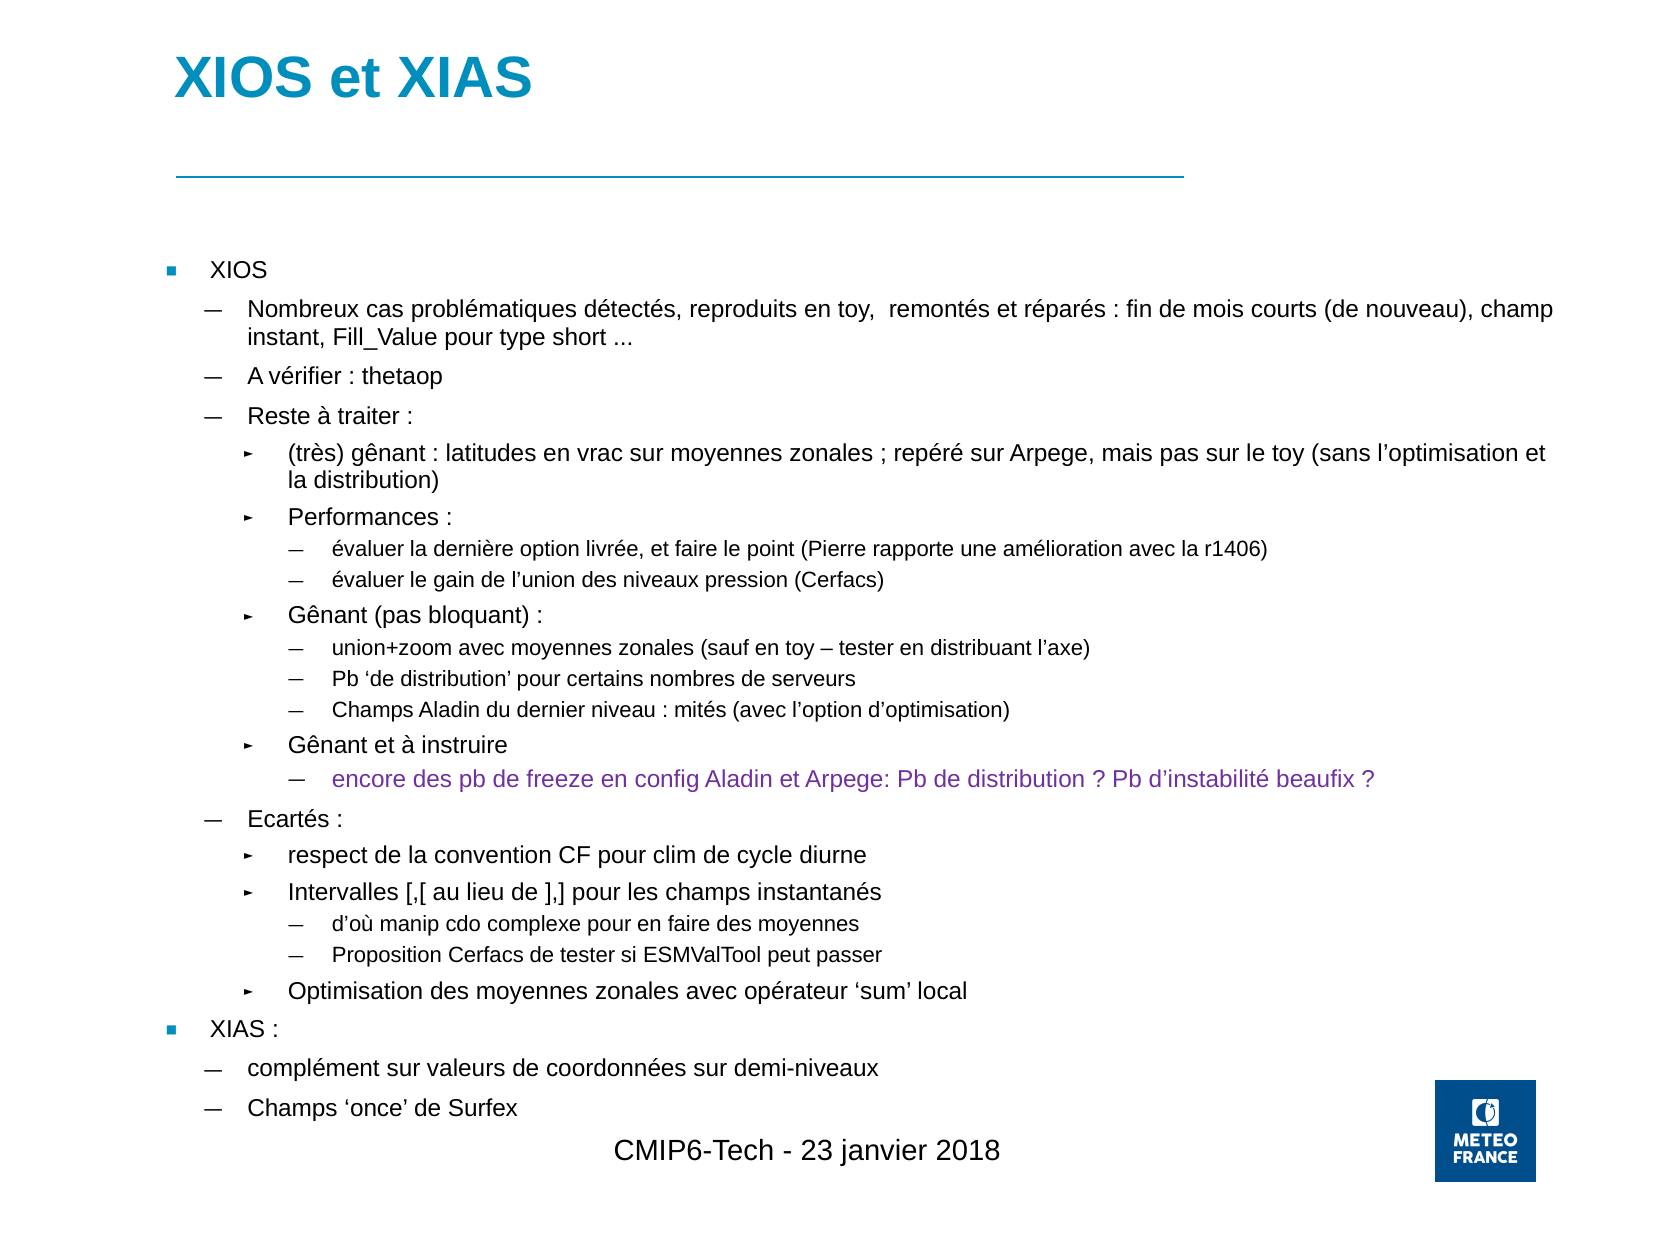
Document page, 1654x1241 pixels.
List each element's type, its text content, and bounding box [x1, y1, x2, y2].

title XIOS et XIAS [174, 0, 1654, 156]
list XIOS Nombreux cas problématiques détectés, reproduits en toy, remontés et réparés : fin de mois courts (de nouveau), champ instant, Fill_Value pour type short ... A vérifier : thetaop Reste à traiter : (très) gênant : latitudes en vrac sur moyennes zonales ; repéré sur Arpege, mais pas sur le toy (sans l’optimisation et la distribution) Performances : évaluer la dernière option livrée, et faire le point (Pierre rapporte une amélioration avec la r1406) évaluer le gain de l’union des niveaux pression (Cerfacs) Gênant (pas bloquant) : union+zoom avec moyennes zonales (sauf en toy – tester en distribuant l’axe) Pb ‘de distribution’ pour certains nombres de serveurs Champs Aladin du dernier niveau : mités (avec l’option d’optimisation) Gênant et à instruire encore des pb de freeze en config Aladin et Arpege: Pb de distribution ? Pb d’instabilité beaufix ? Ecartés : respect de la convention CF pour clim de cycle diurne Intervalles [,[ au lieu de ],] pour les champs instantanés d’où manip cdo complexe pour en faire des moyennes Proposition Cerfacs de tester si ESMValTool peut passer Optimisation des moyennes zonales avec opérateur ‘sum’ local XIAS : complément sur valeurs de coordonnées sur demi-niveaux Champs ‘once’ de Surfex [156, 256, 1571, 1134]
picture [1435, 1134, 1536, 1182]
